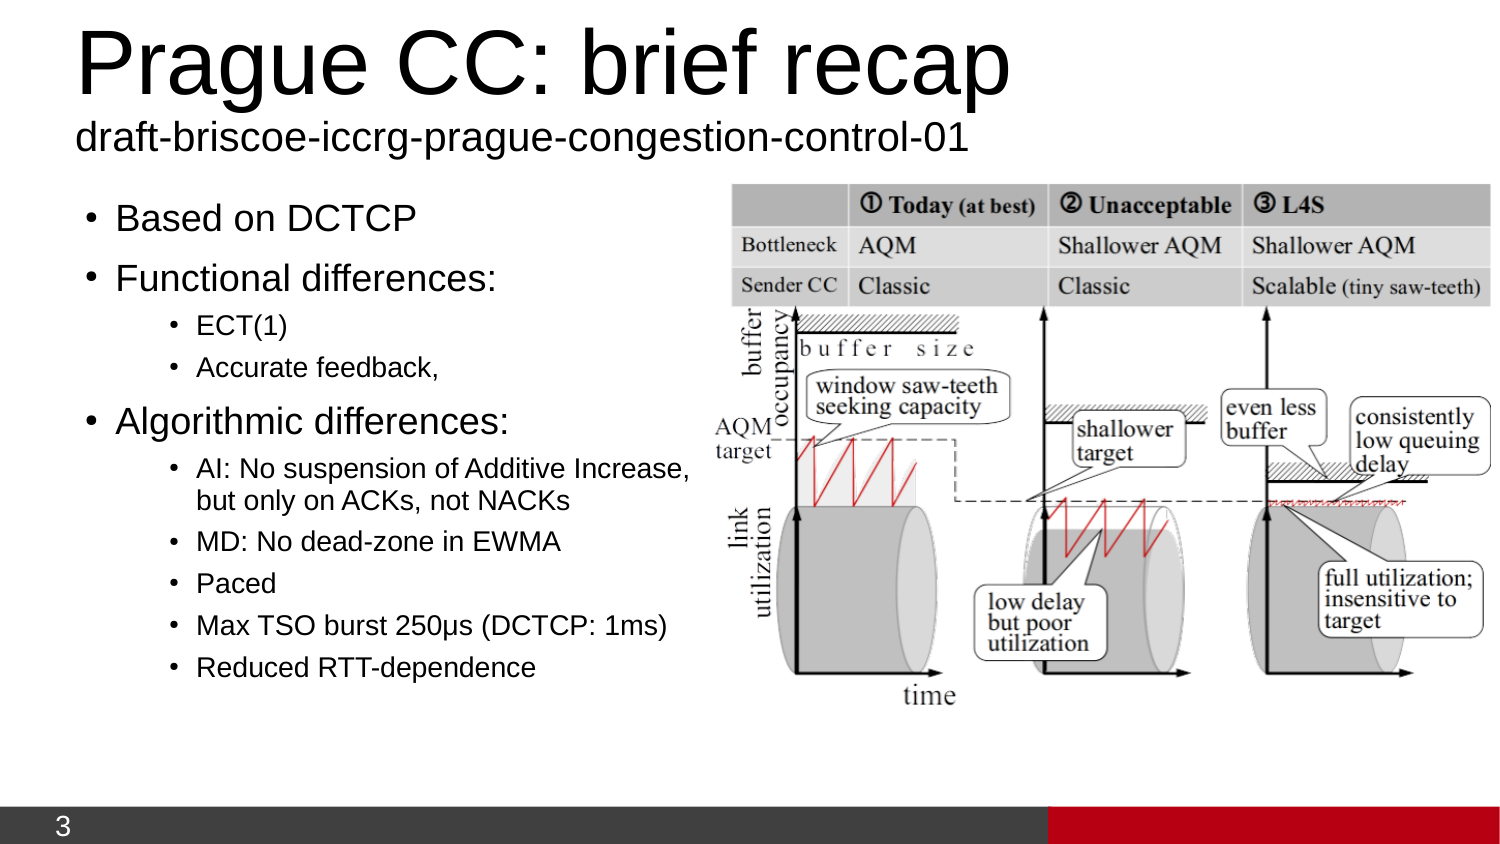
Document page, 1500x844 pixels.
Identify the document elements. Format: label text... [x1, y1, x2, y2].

title Prague CC: brief recap draft-briscoe-iccrg-prague-congestion-control-01 [75, 11, 1425, 161]
list Based on DCTCP Functional differences: ECT(1) Accurate feedback, Algorithmic differences: AI: No suspension of Additive Increase, but only on ACKs, not NACKs MD: No dead-zone in EWMA Paced Max TSO burst 250μs (DCTCP: 1ms) Reduced RTT-dependence [75, 197, 705, 687]
picture [705, 183, 1491, 716]
